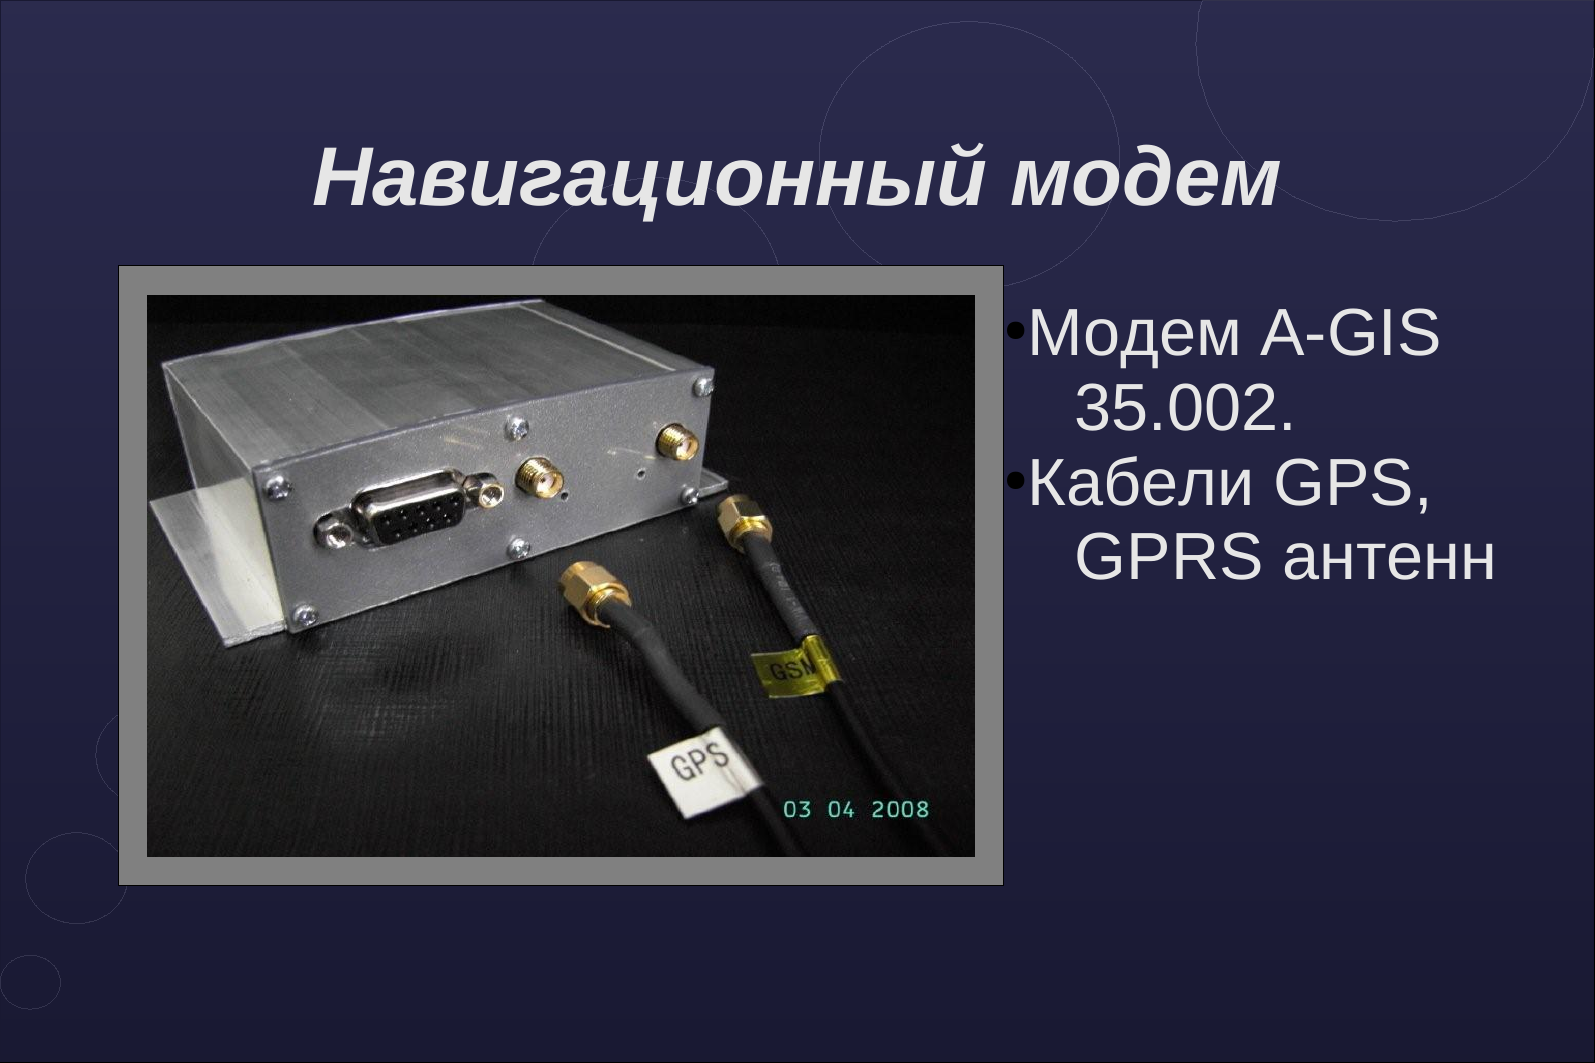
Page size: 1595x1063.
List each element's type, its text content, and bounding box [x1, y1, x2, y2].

text_box [118, 265, 1004, 886]
title Навигационный модем [118, 88, 1477, 266]
picture [147, 295, 975, 857]
list Модем A-GIS 35.002. Кабели GPS, GPRS антенн [1003, 295, 1515, 951]
